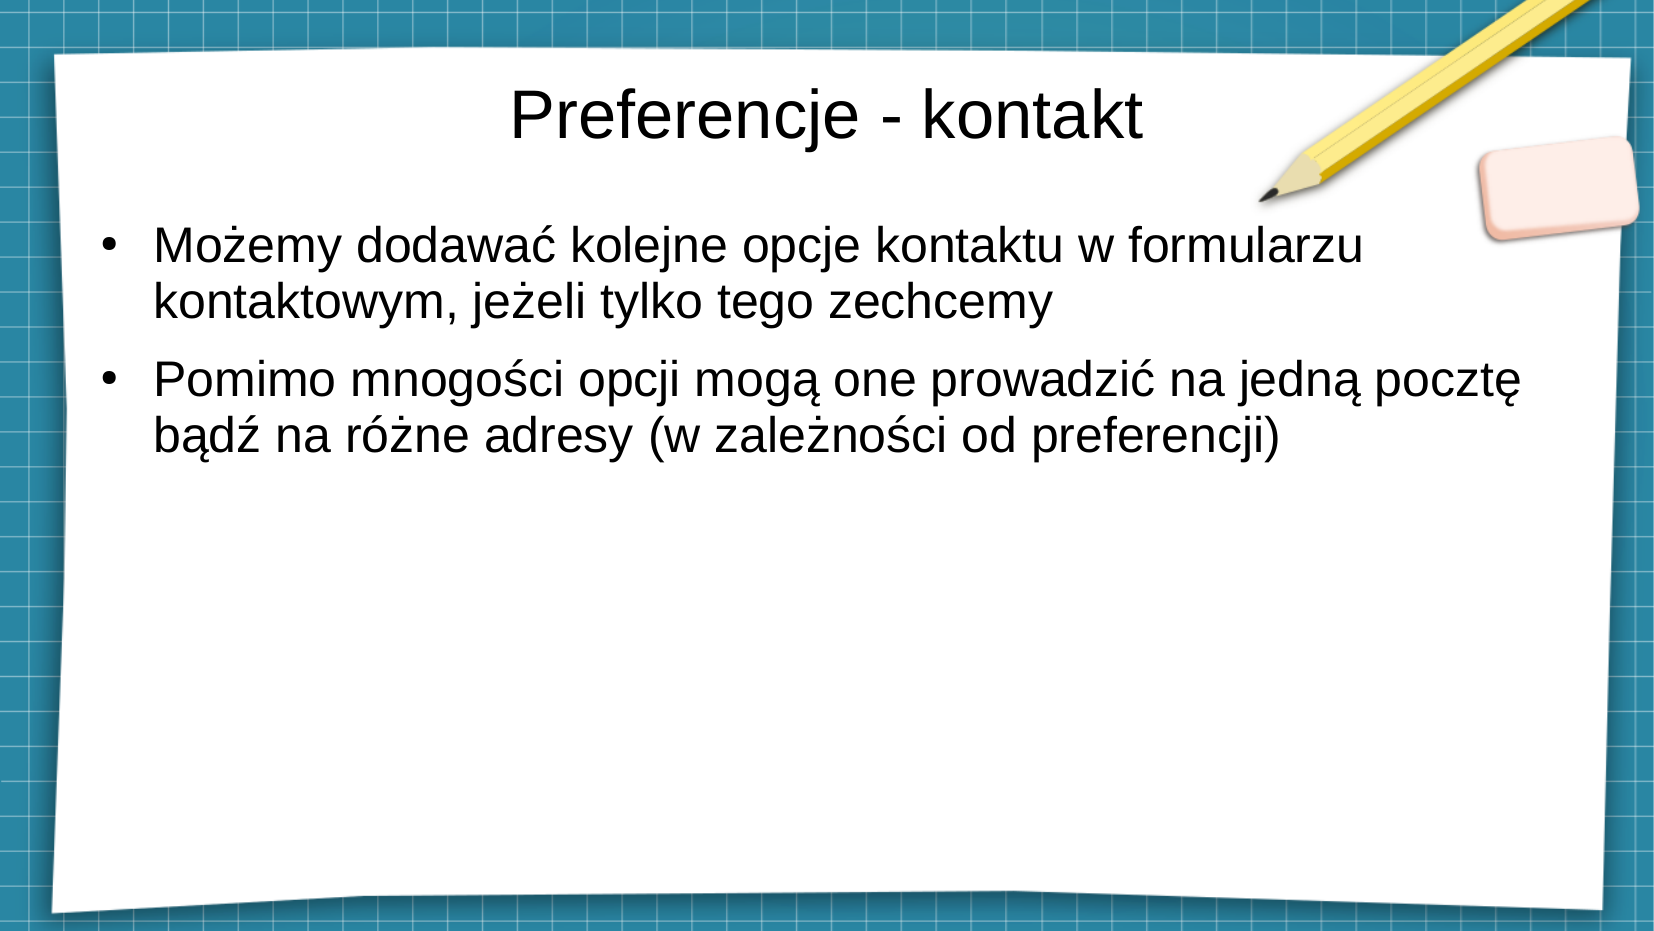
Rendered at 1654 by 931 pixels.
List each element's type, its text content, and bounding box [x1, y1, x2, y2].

picture [0, 0, 1654, 931]
title Preferencje - kontakt [82, 37, 1571, 193]
list Możemy dodawać kolejne opcje kontaktu w formularzu kontaktowym, jeżeli tylko tego zechcemy Pomimo mnogości opcji mogą one prowadzić na jedną pocztę bądź na różne adresy (w zależności od preferencji) [82, 217, 1571, 758]
